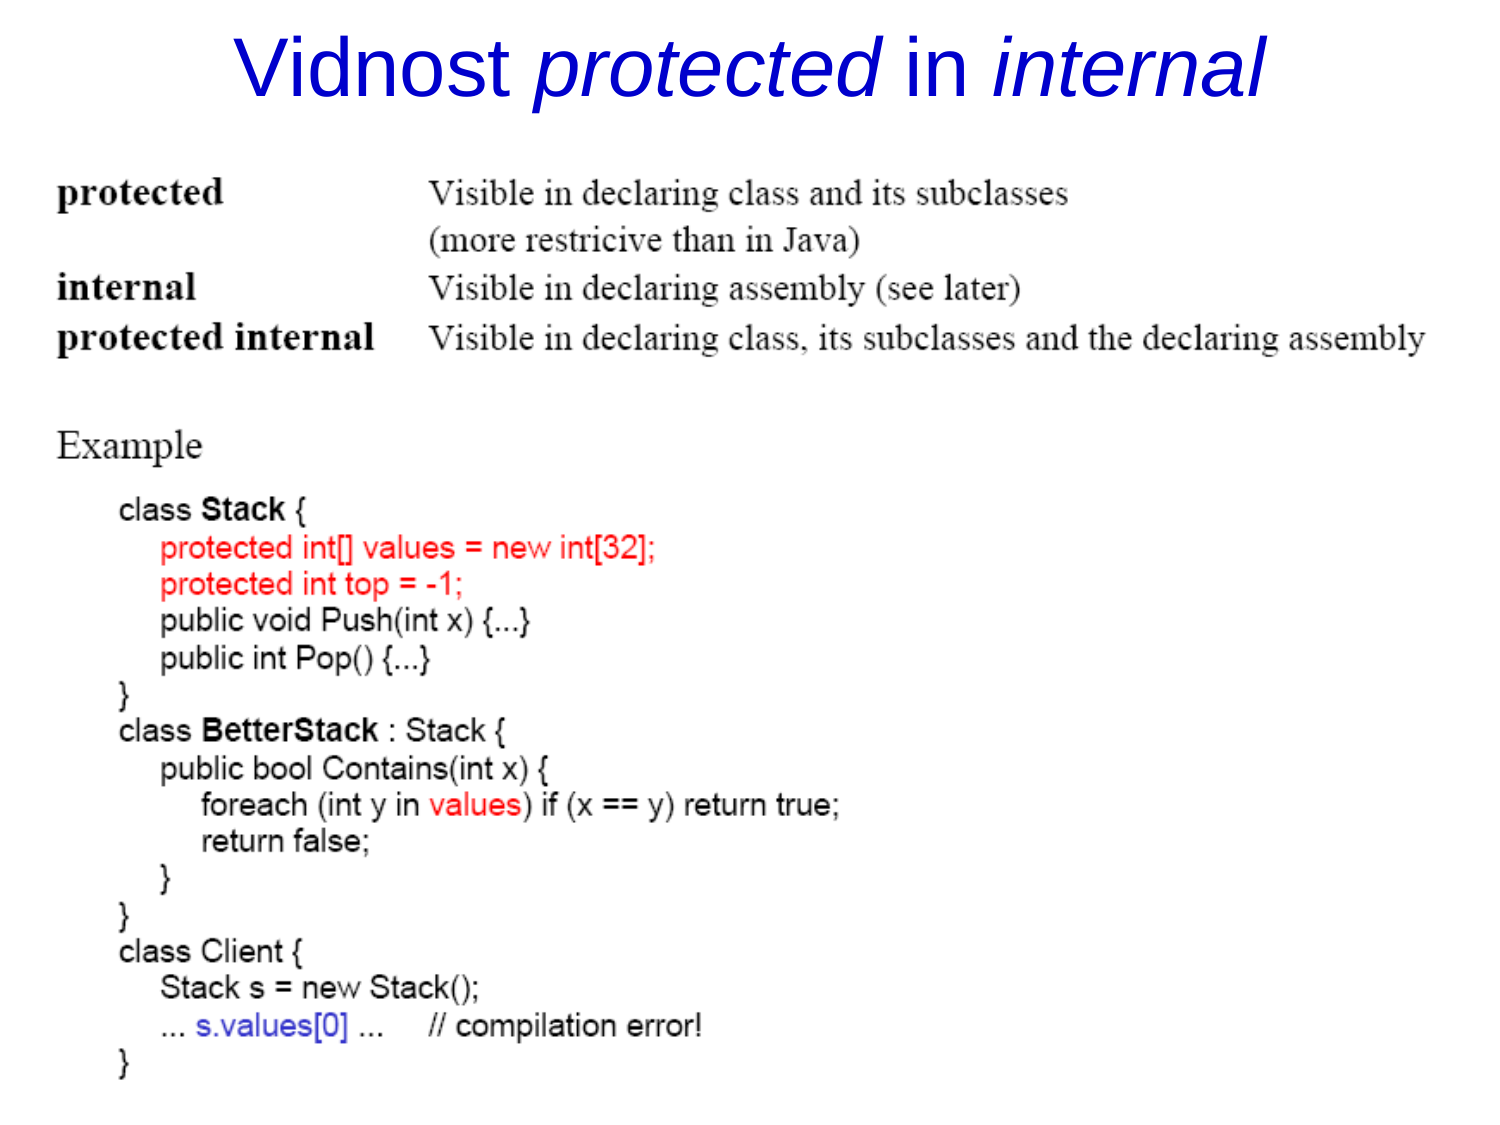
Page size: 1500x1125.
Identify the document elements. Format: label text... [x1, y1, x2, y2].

title Vidnost protected in internal [112, 0, 1388, 126]
picture [0, 157, 1471, 1092]
